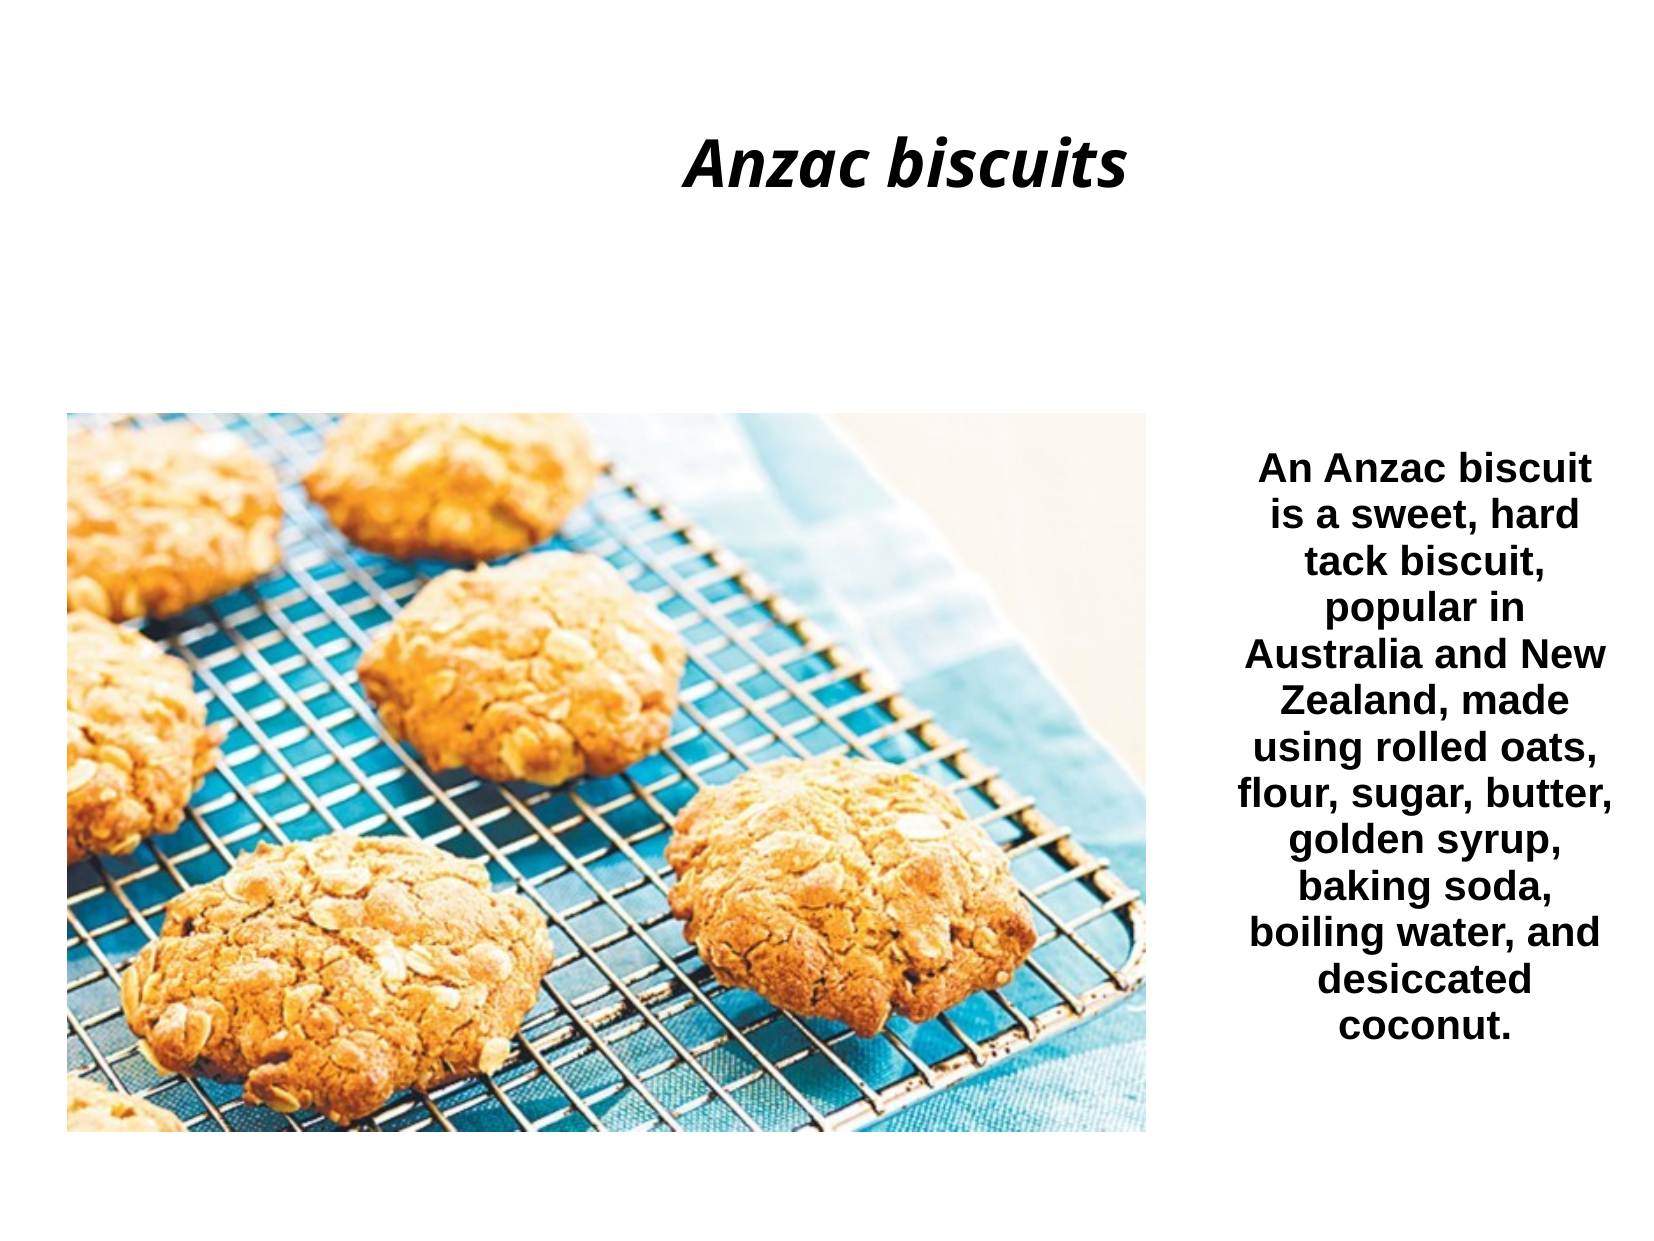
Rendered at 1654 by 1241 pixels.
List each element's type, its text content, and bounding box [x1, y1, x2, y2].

picture [67, 413, 1146, 1132]
text_box Anzac biscuits [609, 108, 1205, 218]
picture [492, 1124, 503, 1132]
text_box An Anzac biscuit is a sweet, hard tack biscuit, popular in Australia and New Zealand, made using rolled oats, flour, sugar, butter, golden syrup, baking soda, boiling water, and desiccated coconut. [1220, 437, 1630, 1070]
